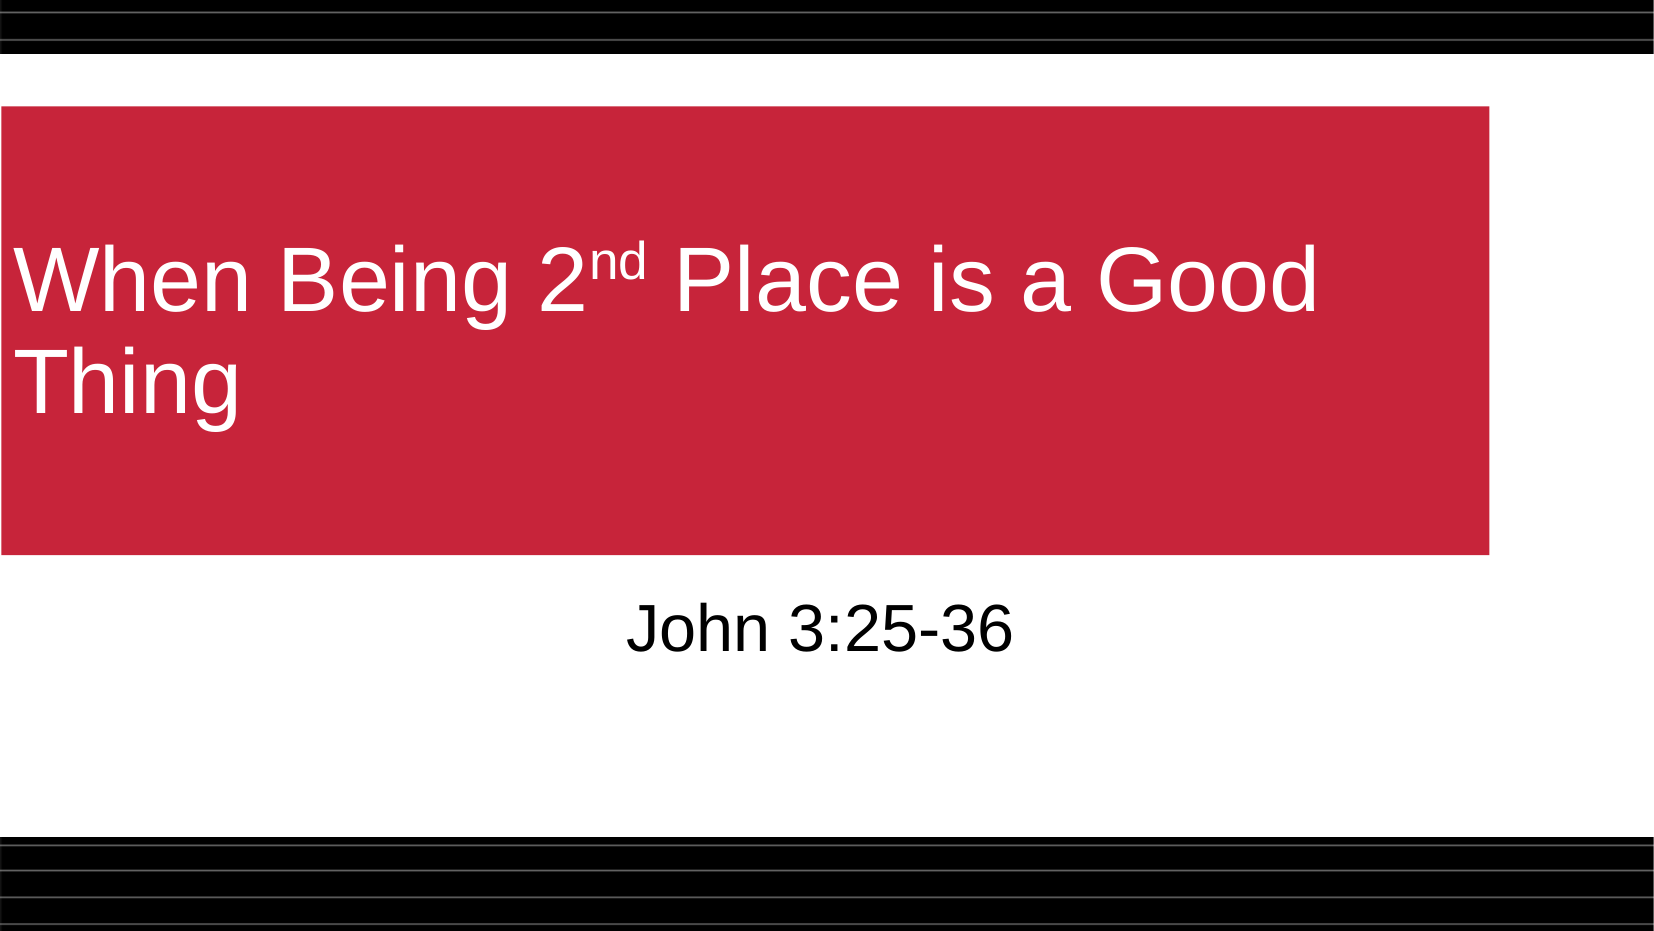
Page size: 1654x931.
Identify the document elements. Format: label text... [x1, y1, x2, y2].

picture [0, 0, 1654, 54]
title When Being 2nd Place is a Good Thing [1, 106, 1490, 556]
picture [0, 837, 1654, 931]
subtitle John 3:25-36 [625, 590, 1489, 804]
